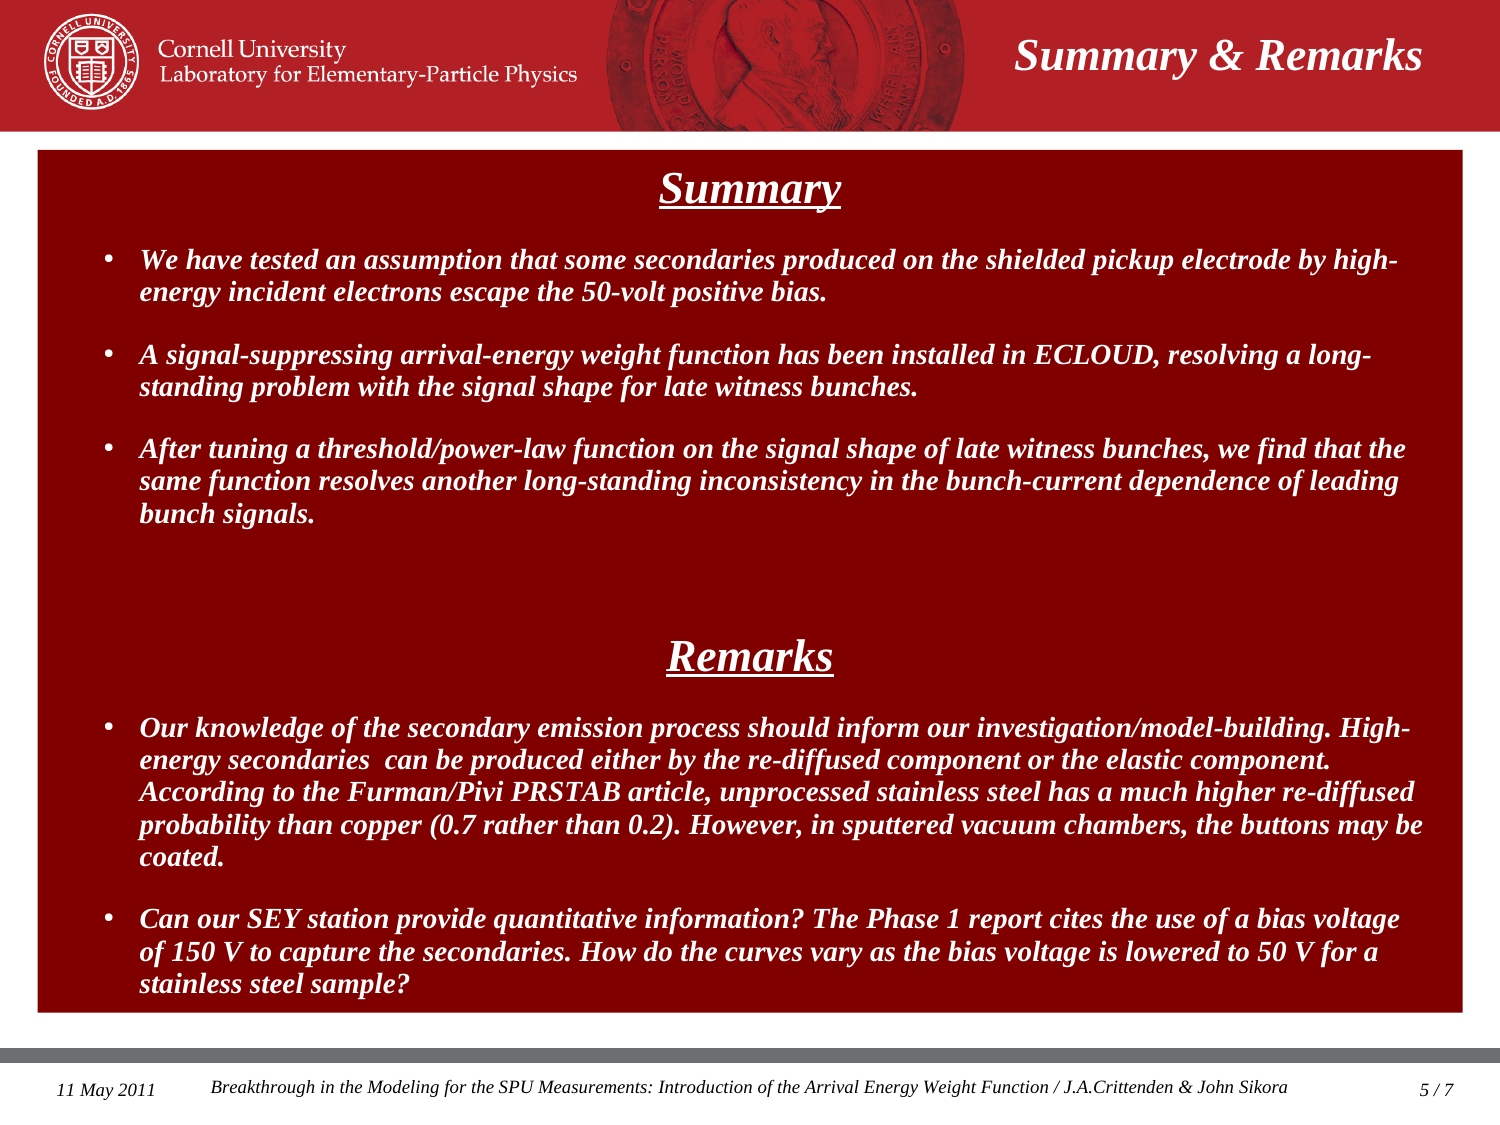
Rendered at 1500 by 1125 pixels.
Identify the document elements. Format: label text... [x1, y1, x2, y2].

text_box Summary & Remarks [937, 29, 1500, 106]
picture [0, 0, 1500, 132]
text_box Summary We have tested an assumption that some secondaries produced on the shielded pickup electrode by high-energy incident electrons escape the 50-volt positive bias. A signal-suppressing arrival-energy weight function has been installed in ECLOUD, resolving a long-standing problem with the signal shape for late witness bunches. After tuning a threshold/power-law function on the signal shape of late witness bunches, we find that the same function resolves another long-standing inconsistency in the bunch-current dependence of leading bunch signals. Remarks Our knowledge of the secondary emission process should inform our investigation/model-building. High-energy secondaries can be produced either by the re-diffused component or the elastic component. According to the Furman/Pivi PRSTAB article, unprocessed stainless steel has a much higher re-diffused probability than copper (0.7 rather than 0.2). However, in sputtered vacuum chambers, the buttons may be coated. Can our SEY station provide quantitative information? The Phase 1 report cites the use of a bias voltage of 150 V to capture the secondaries. How do the curves vary as the bias voltage is lowered to 50 V for a stainless steel sample? [37, 149, 1463, 1013]
